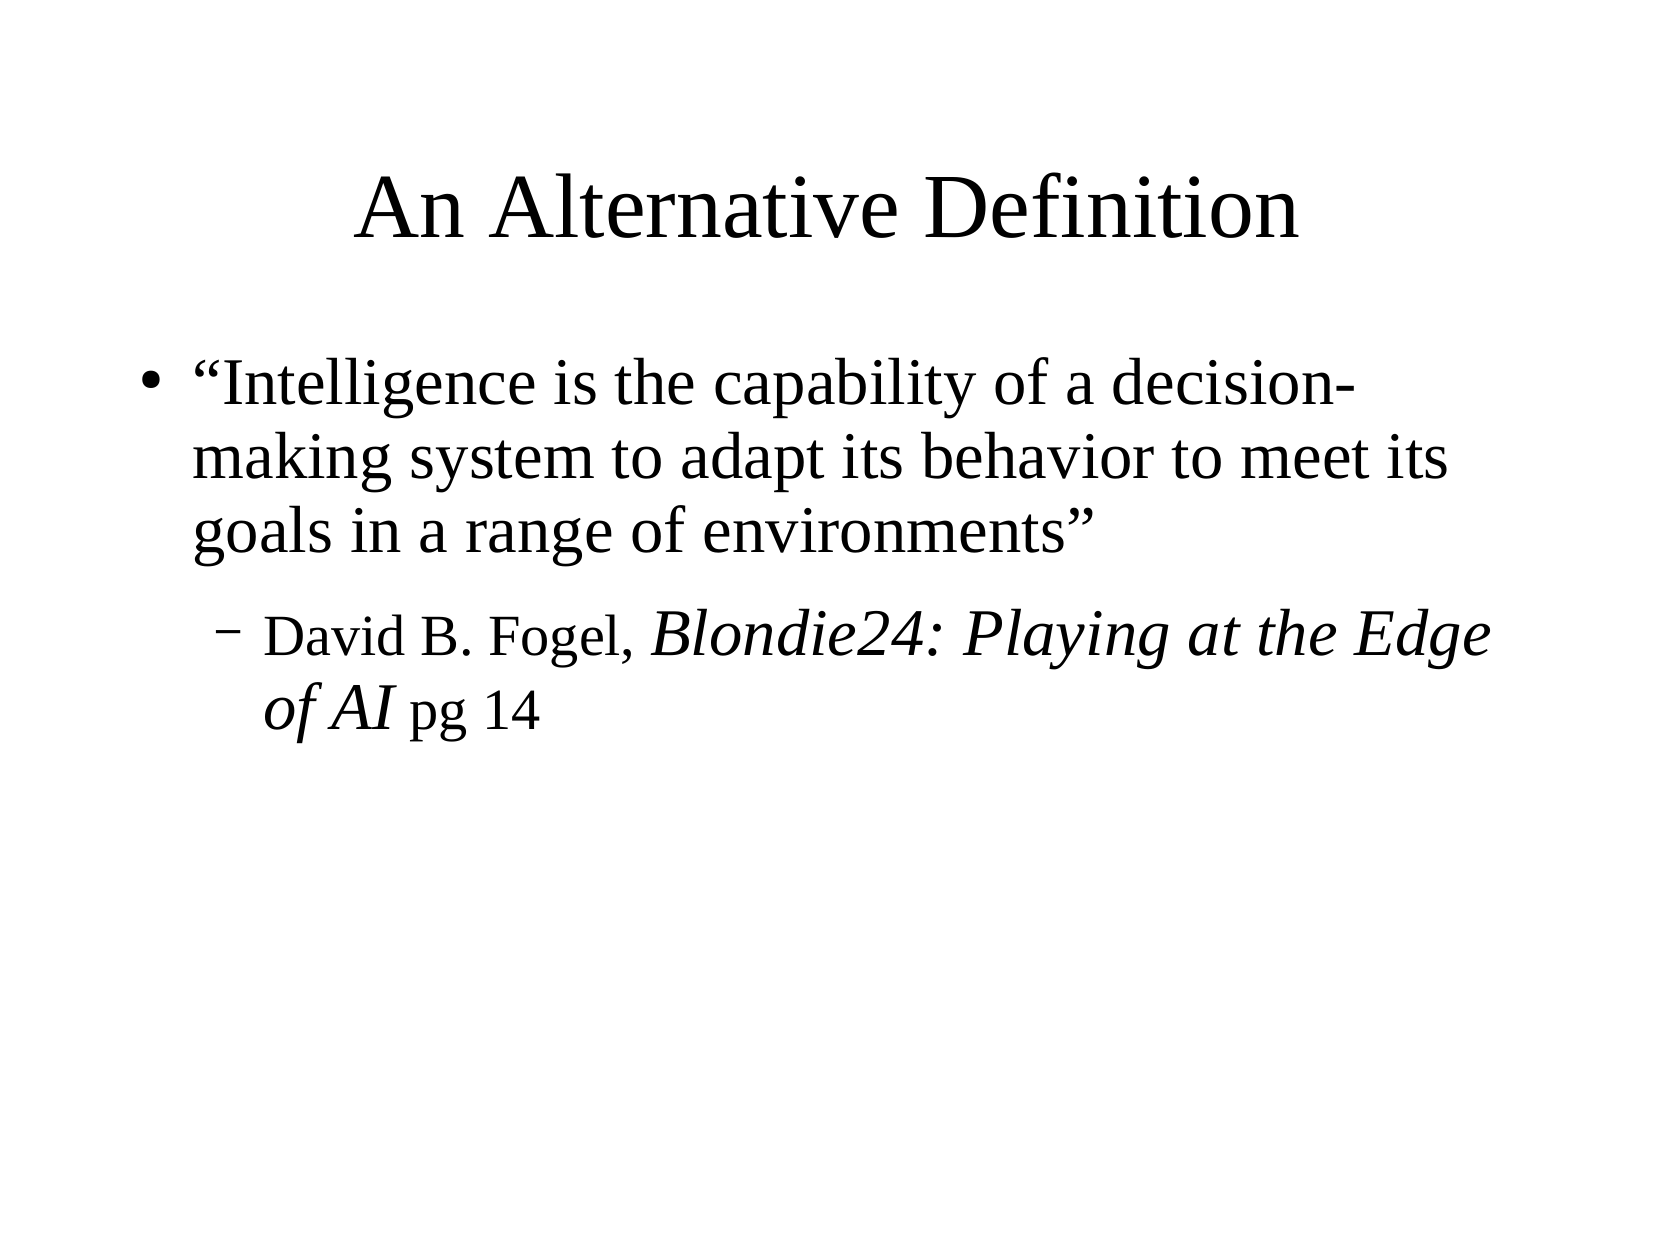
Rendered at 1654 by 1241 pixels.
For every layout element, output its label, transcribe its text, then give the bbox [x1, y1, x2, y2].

list “Intelligence is the capability of a decision-making system to adapt its behavior to meet its goals in a range of environments” David B. Fogel, Blondie24: Playing at the Edge of AI pg 14 [121, 344, 1534, 1127]
title An Alternative Definition [121, 102, 1534, 311]
